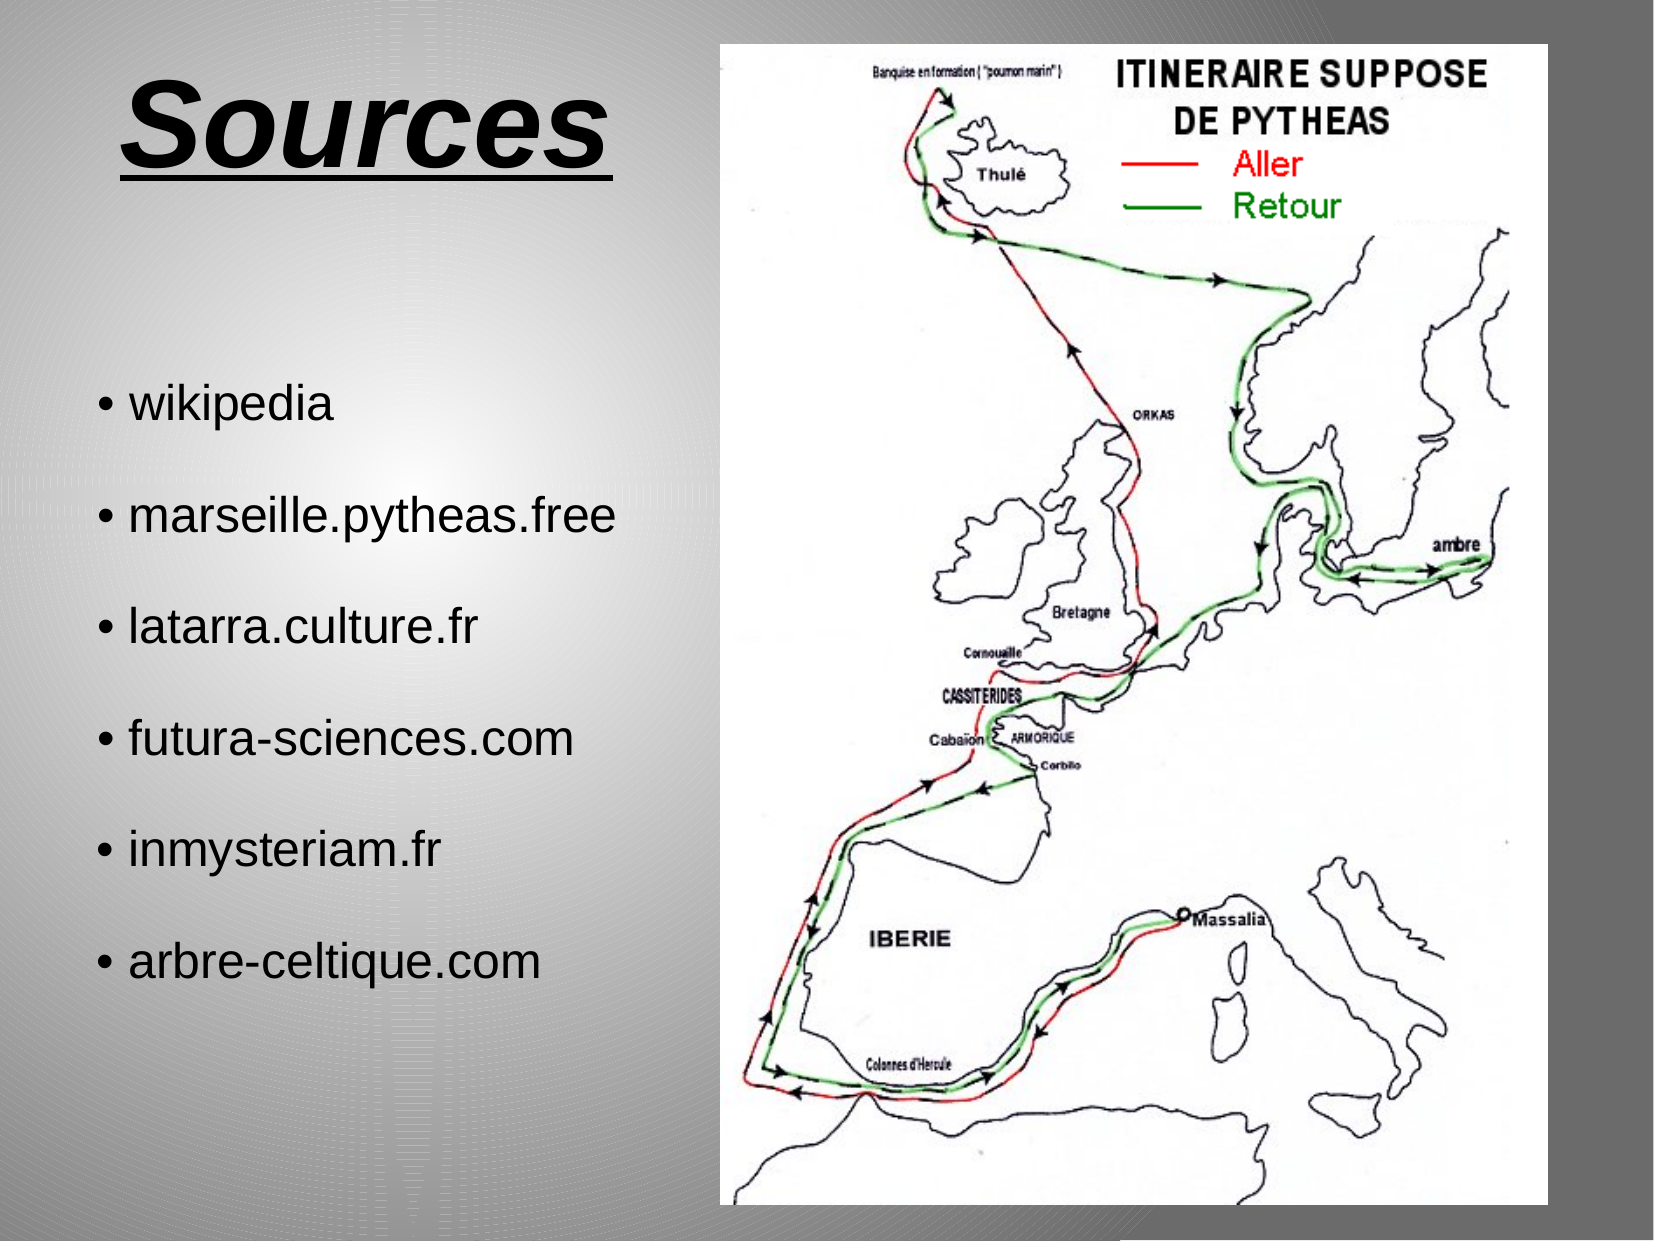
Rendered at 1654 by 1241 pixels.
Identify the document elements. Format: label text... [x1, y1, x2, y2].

text_box • wikipedia • marseille.pytheas.free • latarra.culture.fr • futura-sciences.com • inmysteriam.fr • arbre-celtique.com [81, 256, 697, 998]
picture [720, 44, 1548, 1205]
text_box Sources [11, 47, 721, 202]
